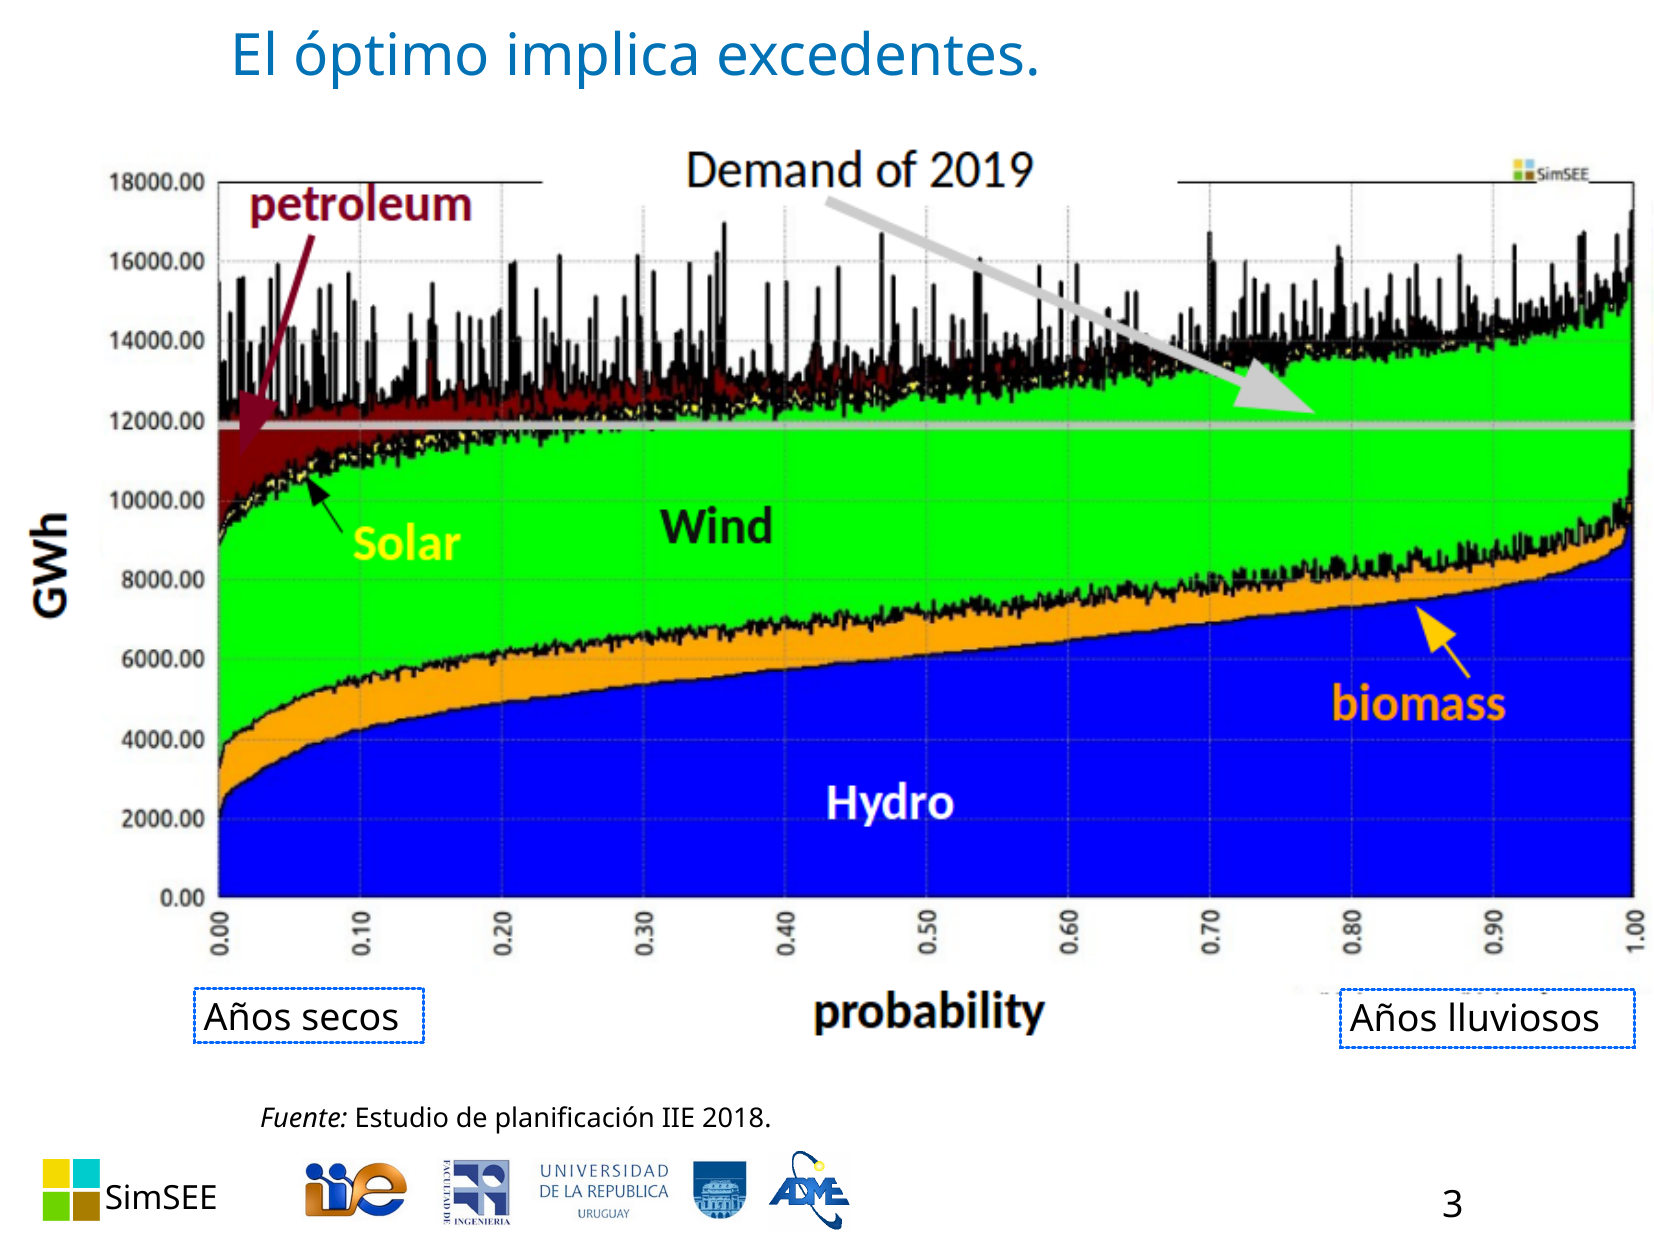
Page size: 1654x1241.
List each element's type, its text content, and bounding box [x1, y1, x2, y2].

picture [295, 1154, 752, 1230]
text_box Años secos [194, 988, 424, 1036]
picture [769, 1151, 852, 1231]
text_box Fuente: Estudio de planificación IIE 2018. [245, 1091, 1515, 1138]
title El óptimo implica excedentes. [224, 24, 1279, 93]
picture [41, 1157, 102, 1223]
picture [6, 126, 1654, 1048]
text_box Años lluviosos [1340, 989, 1635, 1048]
